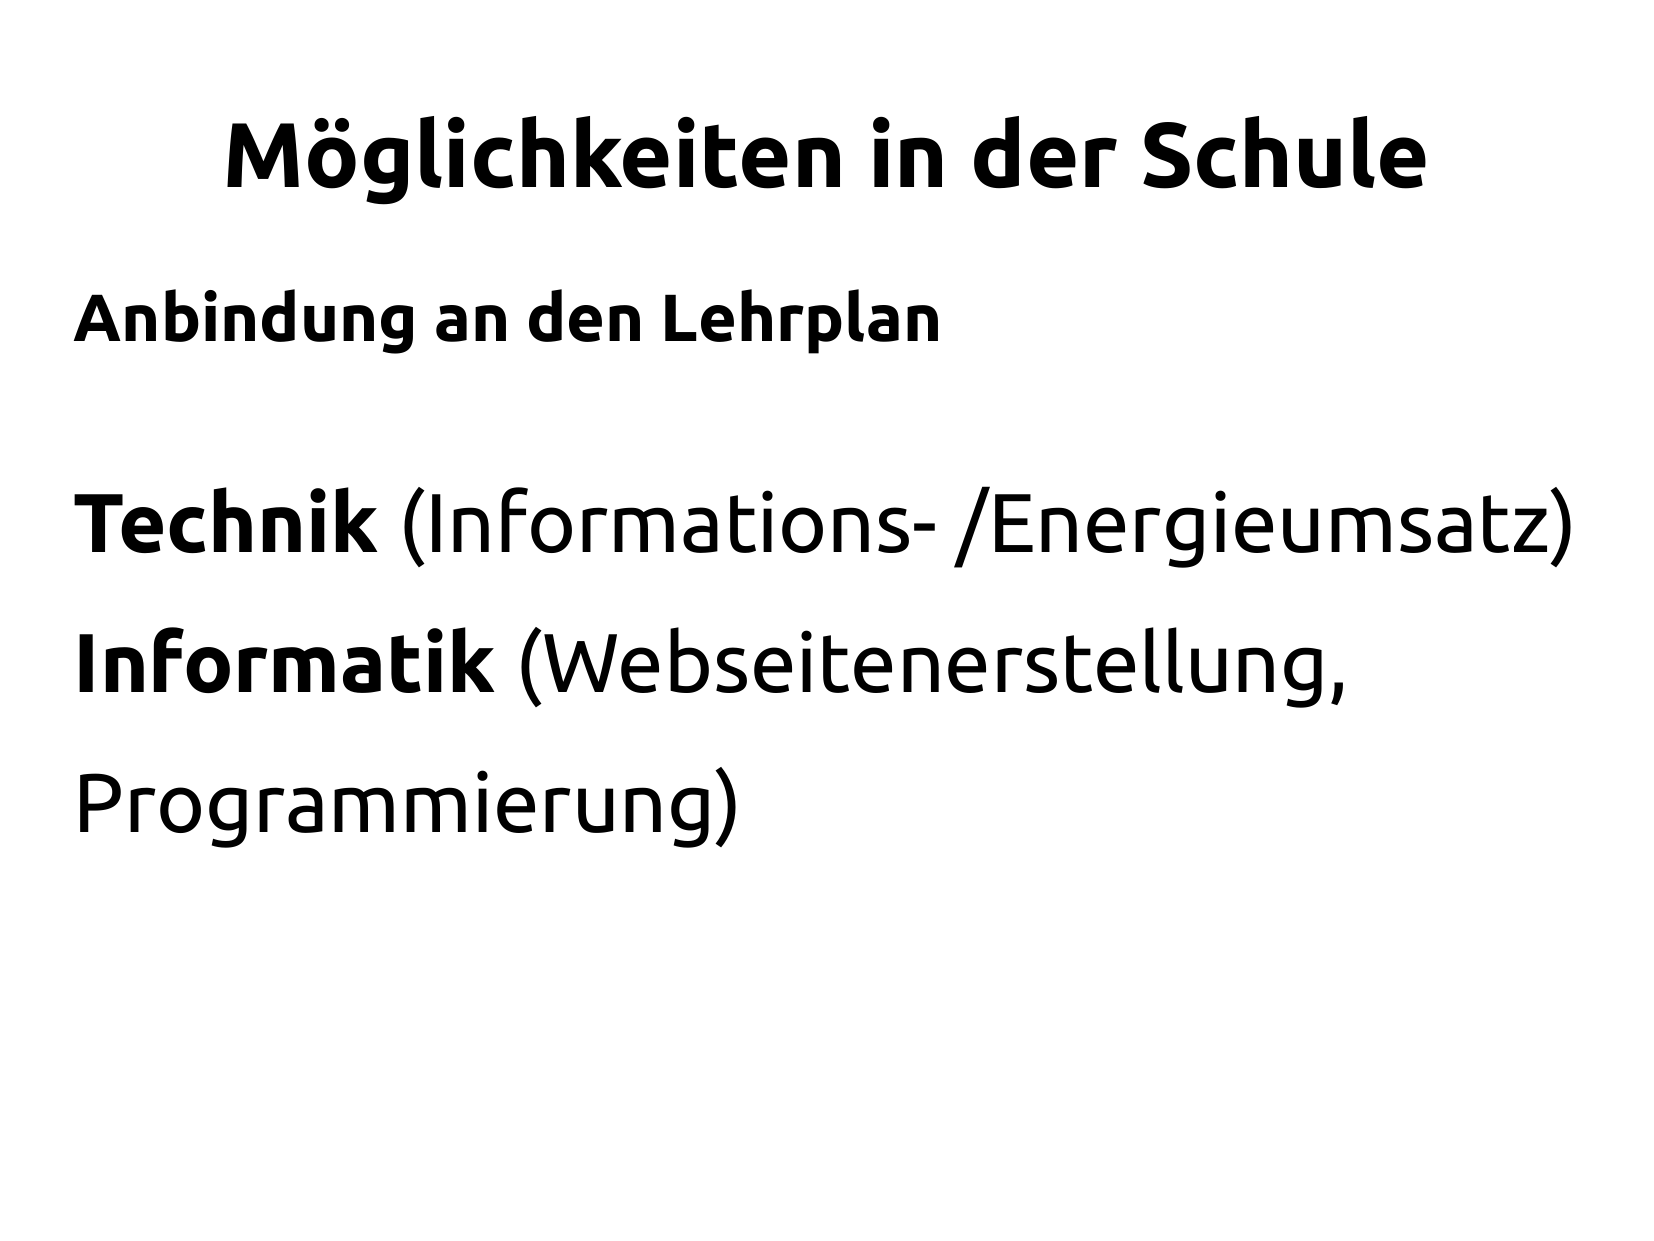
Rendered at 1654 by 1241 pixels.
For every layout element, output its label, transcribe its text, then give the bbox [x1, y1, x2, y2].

title Möglichkeiten in der Schule [82, 49, 1571, 257]
text_box Anbindung an den Lehrplan Technik (Informations- /Energieumsatz) Informatik (Webseitenerstellung, Programmierung) [59, 271, 1619, 1182]
